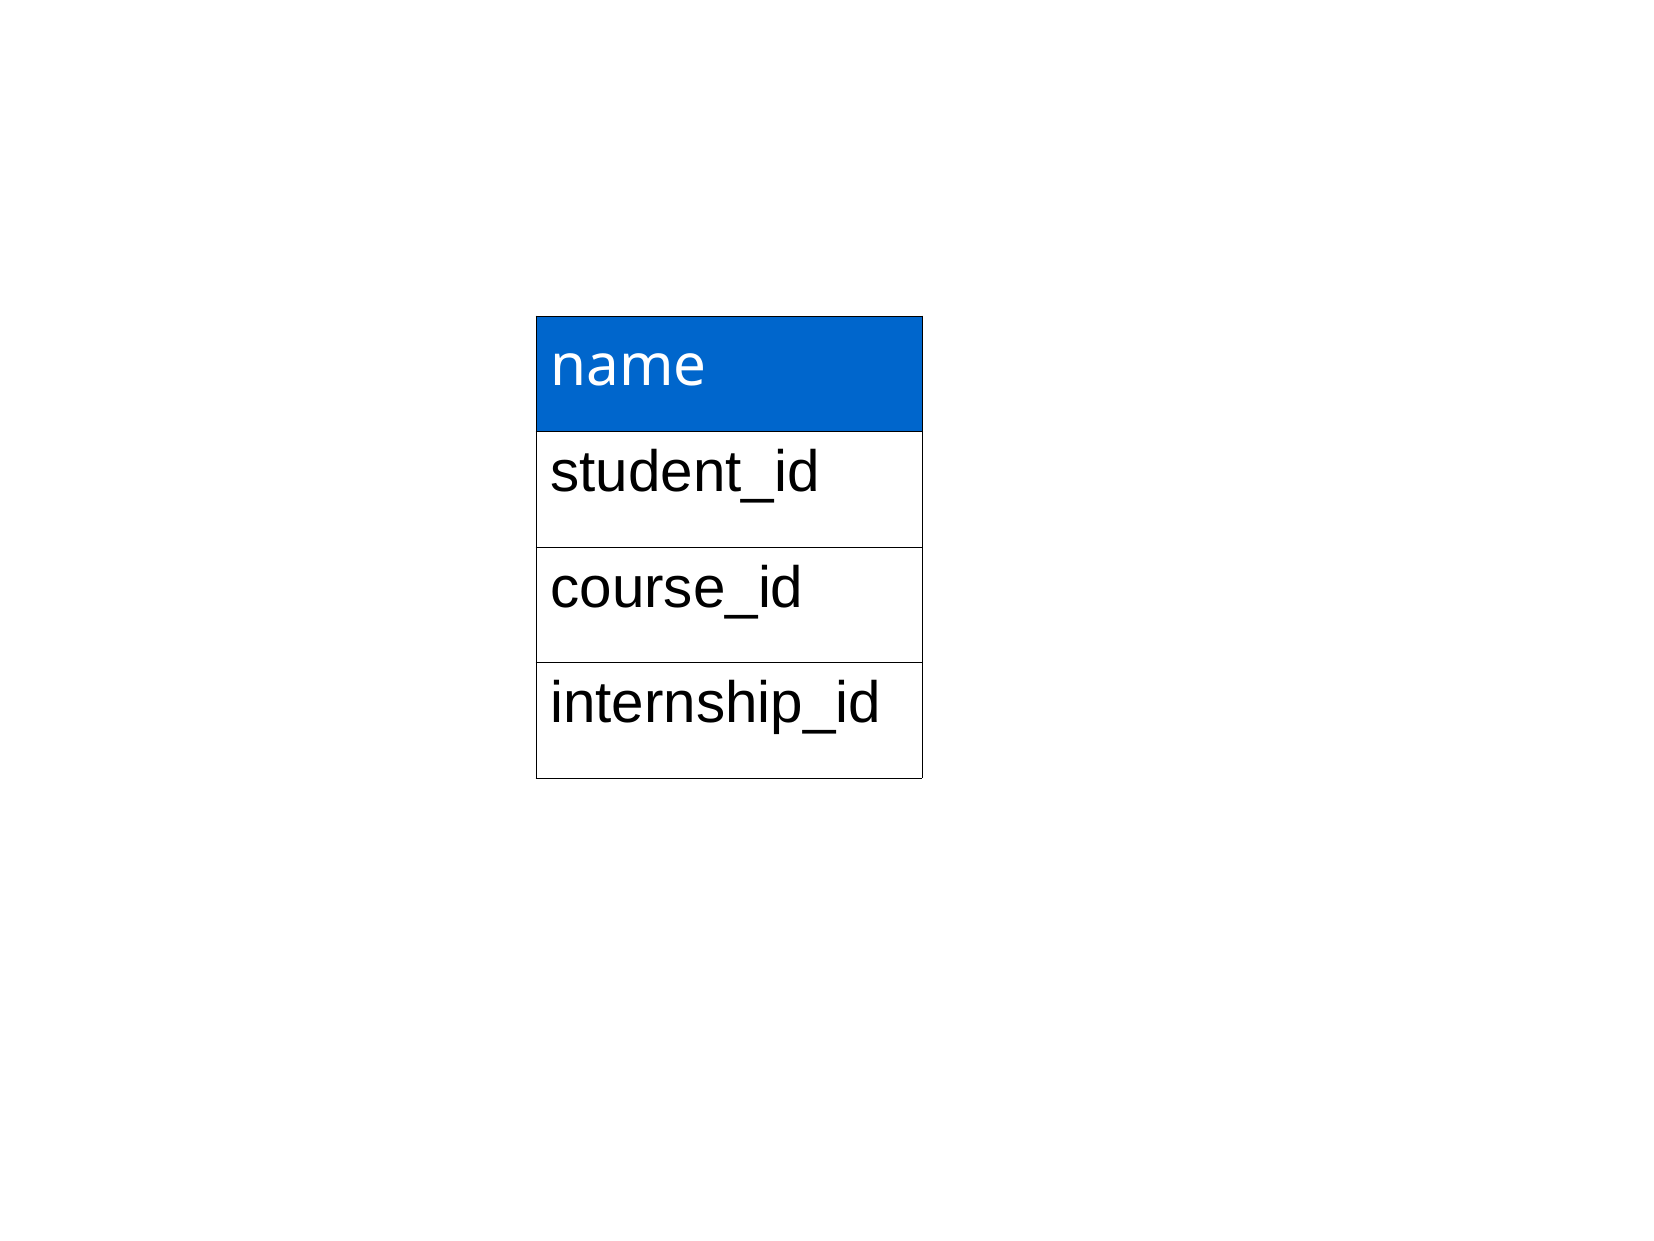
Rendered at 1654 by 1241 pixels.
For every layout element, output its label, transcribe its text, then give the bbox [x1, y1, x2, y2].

table_cell student_id [537, 432, 922, 547]
table_cell internship_id [537, 663, 922, 778]
table_header name [537, 317, 922, 431]
table_cell course_id [537, 548, 922, 662]
